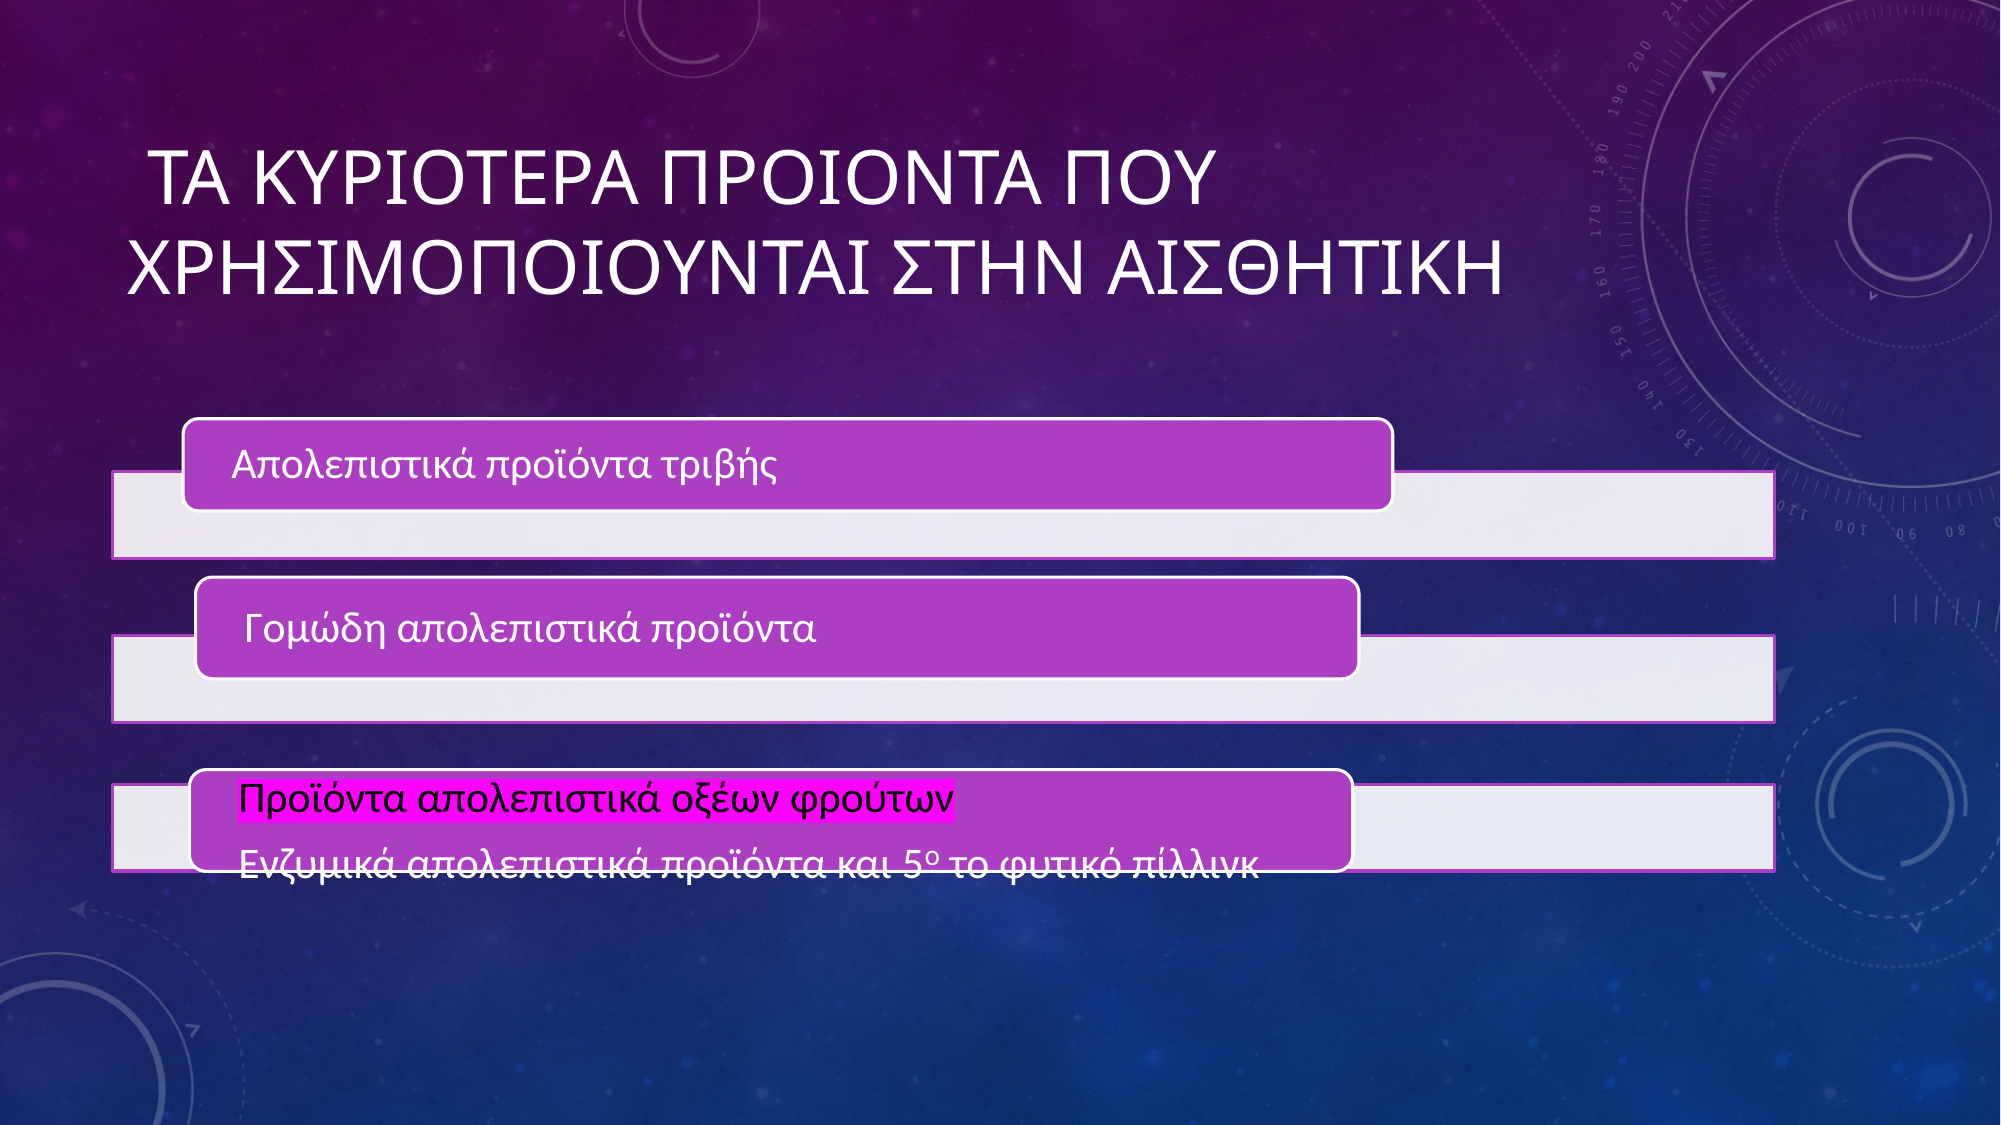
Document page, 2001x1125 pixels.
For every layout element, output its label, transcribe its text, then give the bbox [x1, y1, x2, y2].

text_box [1343, 784, 1774, 871]
title τα κυριοτερα προιοντα που χρησιμοποιουνται στην αισθητικη [112, 99, 1775, 339]
text_box Απολεπιστικά προϊόντα τριβής [183, 418, 1393, 511]
text_box [112, 635, 1774, 722]
text_box [112, 472, 1774, 559]
text_box Προϊόντα απολεπιστικά οξέων φρούτων Ενζυμικά απολεπιστικά προϊόντα και 5ο το φυτικό πίλλινκ [189, 769, 1353, 872]
text_box [112, 784, 199, 871]
text_box Γομώδη απολεπιστικά προϊόντα [195, 577, 1360, 679]
